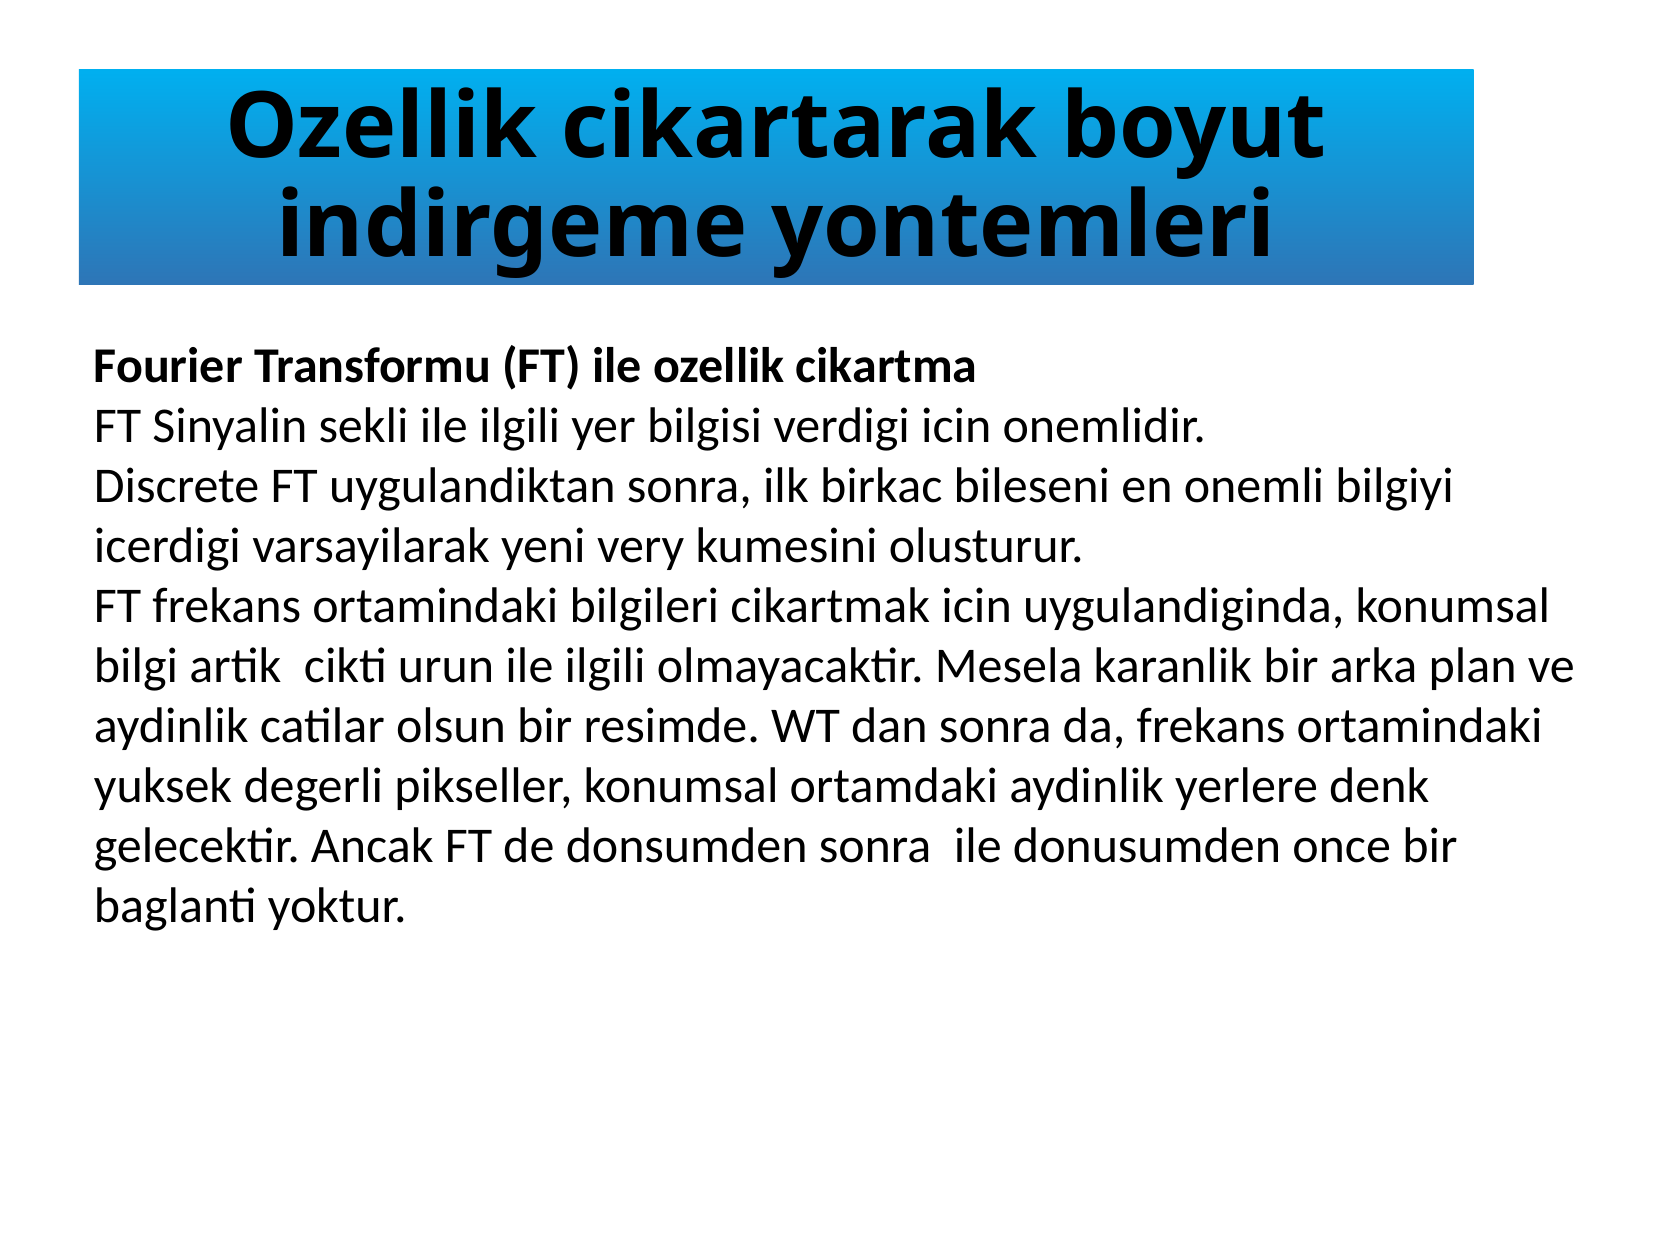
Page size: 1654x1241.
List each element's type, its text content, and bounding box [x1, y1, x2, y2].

text_box Ozellik cikartarak boyut indirgeme yontemleri [78, 69, 1474, 285]
text_box Fourier Transformu (FT) ile ozellik cikartma FT Sinyalin sekli ile ilgili yer bilgisi verdigi icin onemlidir. Discrete FT uygulandiktan sonra, ilk birkac bileseni en onemli bilgiyi icerdigi varsayilarak yeni very kumesini olusturur. FT frekans ortamindaki bilgileri cikartmak icin uygulandiginda, konumsal bilgi artik cikti urun ile ilgili olmayacaktir. Mesela karanlik bir arka plan ve aydinlik catilar olsun bir resimde. WT dan sonra da, frekans ortamindaki yuksek degerli pikseller, konumsal ortamdaki aydinlik yerlere denk gelecektir. Ancak FT de donsumden sonra ile donusumden once bir baglanti yoktur. [78, 324, 1595, 946]
